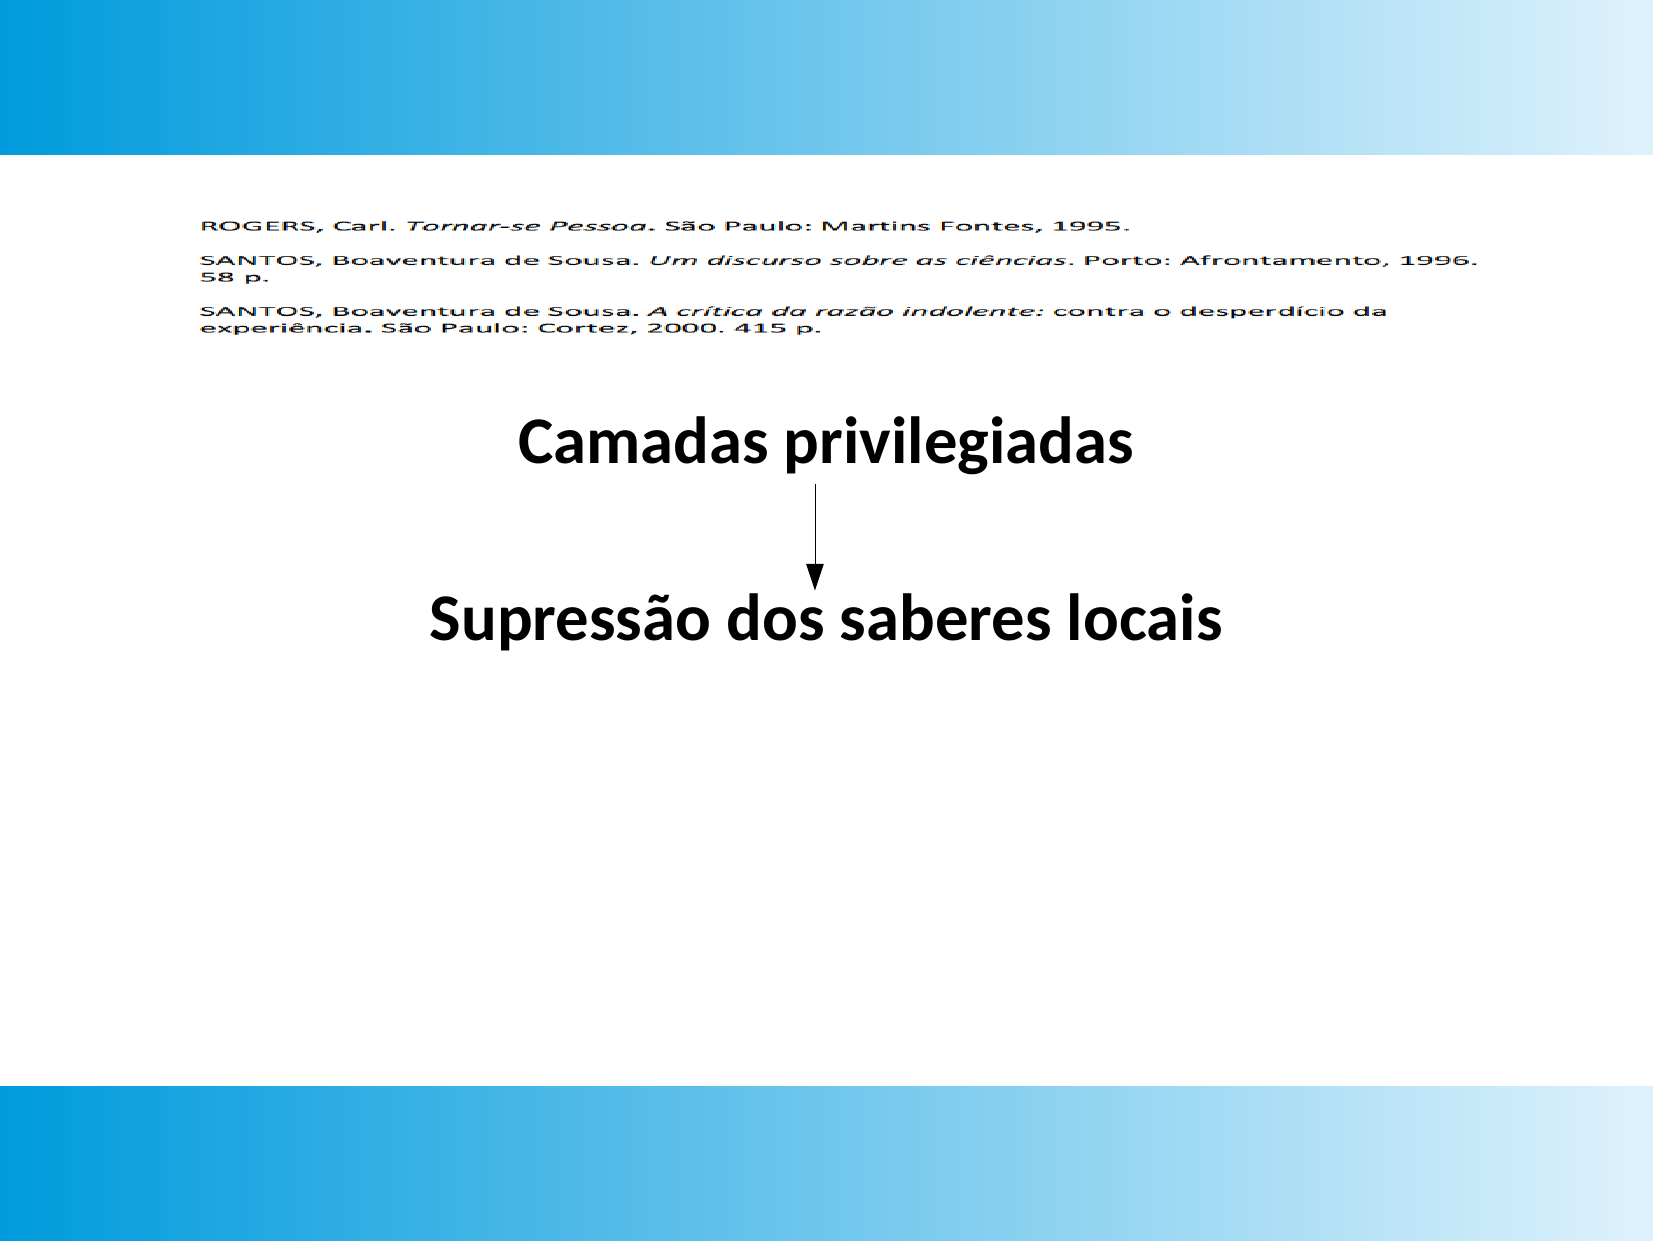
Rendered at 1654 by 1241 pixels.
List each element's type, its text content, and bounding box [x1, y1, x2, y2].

list Supressão dos saberes locais [153, 590, 1501, 662]
list Camadas privilegiadas [153, 413, 1501, 485]
picture [61, 206, 1619, 355]
